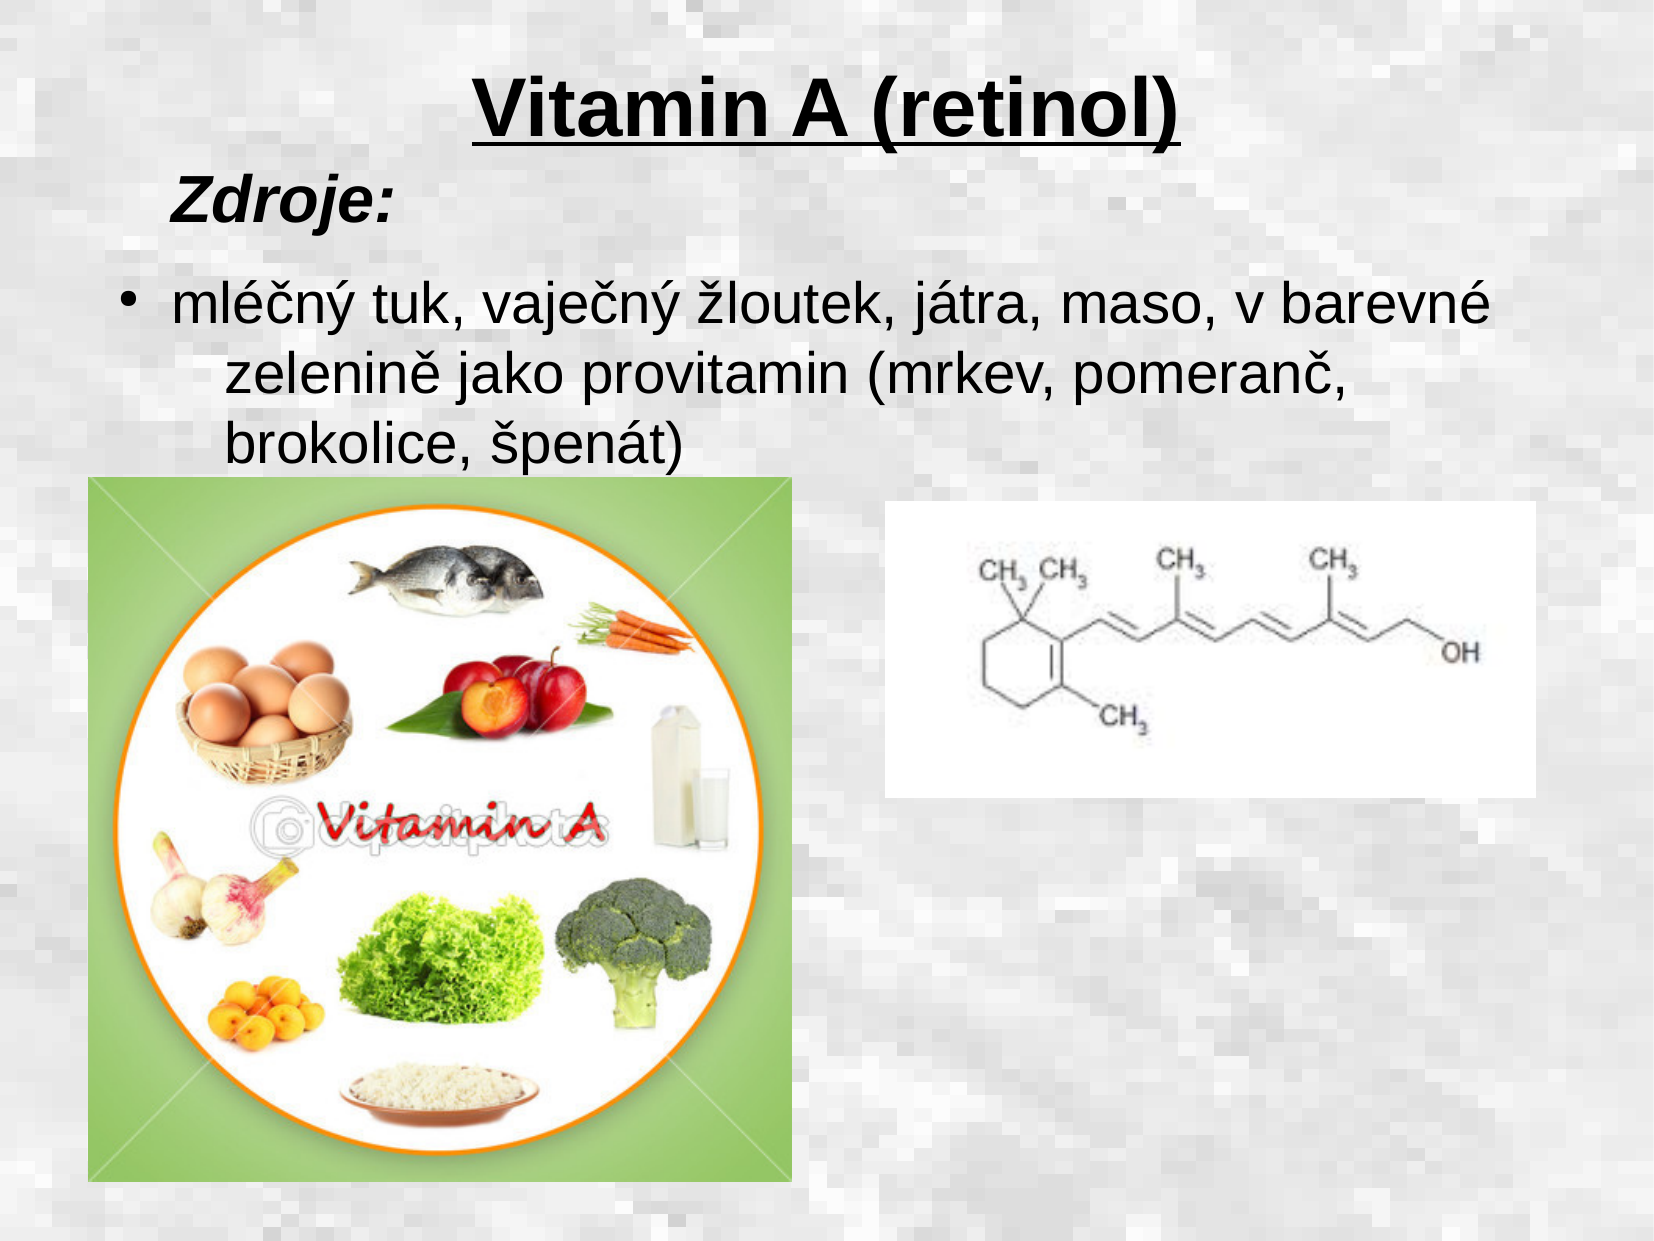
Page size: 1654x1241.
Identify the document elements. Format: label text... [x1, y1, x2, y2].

list Zdroje: mléčný tuk, vaječný žloutek, játra, maso, v barevné zelenině jako provitamin (mrkev, pomeranč, brokolice, špenát) [82, 155, 1571, 975]
title Vitamin A (retinol) [82, 0, 1571, 155]
picture [88, 478, 792, 1182]
picture [885, 501, 1536, 798]
